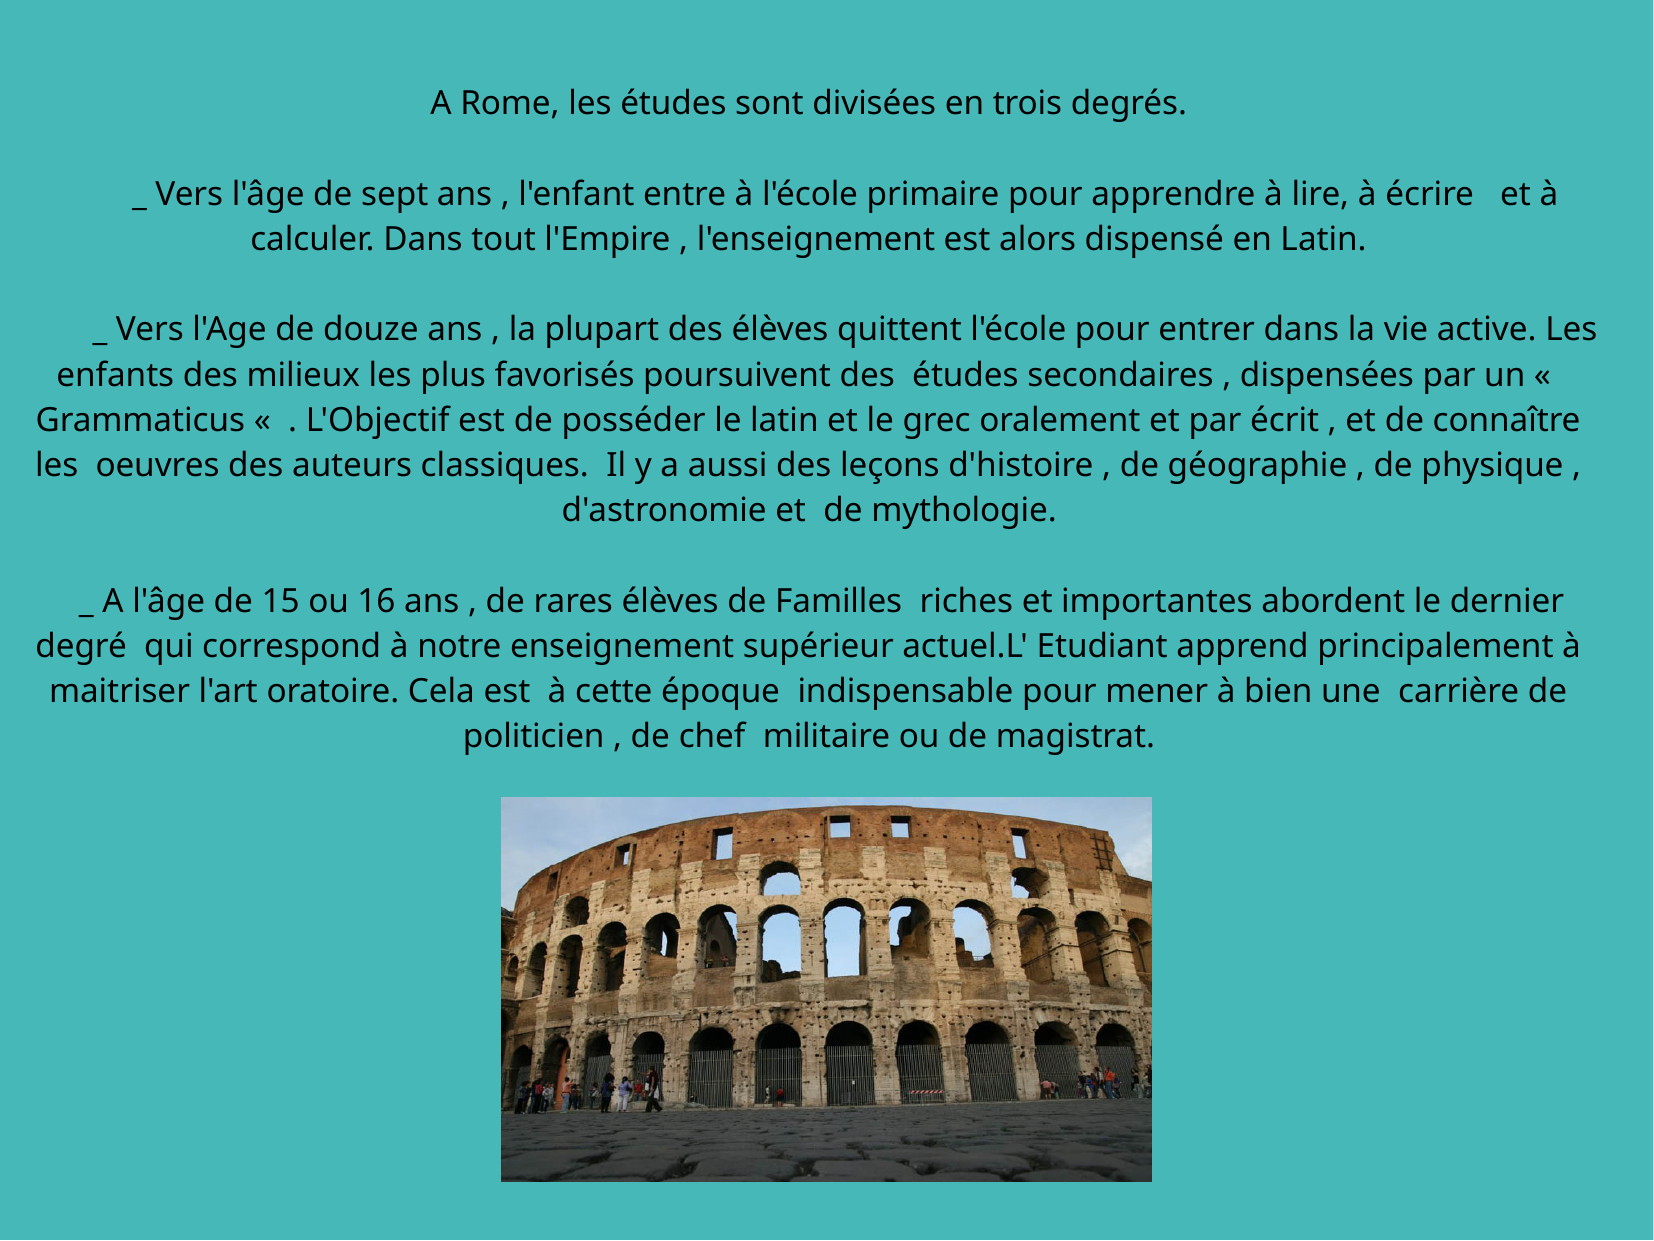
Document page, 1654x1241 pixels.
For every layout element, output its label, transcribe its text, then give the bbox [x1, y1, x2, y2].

picture [501, 827, 1152, 1182]
text_box A Rome, les études sont divisées en trois degrés. _ Vers l'âge de sept ans , l'enfant entre à l'école primaire pour apprendre à lire, à écrire et à calculer. Dans tout l'Empire , l'enseignement est alors dispensé en Latin. _ Vers l'Age de douze ans , la plupart des élèves quittent l'école pour entrer dans la vie active. Les enfants des milieux les plus favorisés poursuivent des études secondaires , dispensées par un « Grammaticus « . L'Objectif est de posséder le latin et le grec oralement et par écrit , et de connaître les oeuvres des auteurs classiques. Il y a aussi des leçons d'histoire , de géographie , de physique , d'astronomie et de mythologie. _ A l'âge de 15 ou 16 ans , de rares élèves de Familles riches et importantes abordent le dernier degré qui correspond à notre enseignement supérieur actuel.L' Etudiant apprend principalement à maitriser l'art oratoire. Cela est à cette époque indispensable pour mener à bien une carrière de politicien , de chef militaire ou de magistrat. [0, 71, 1620, 827]
